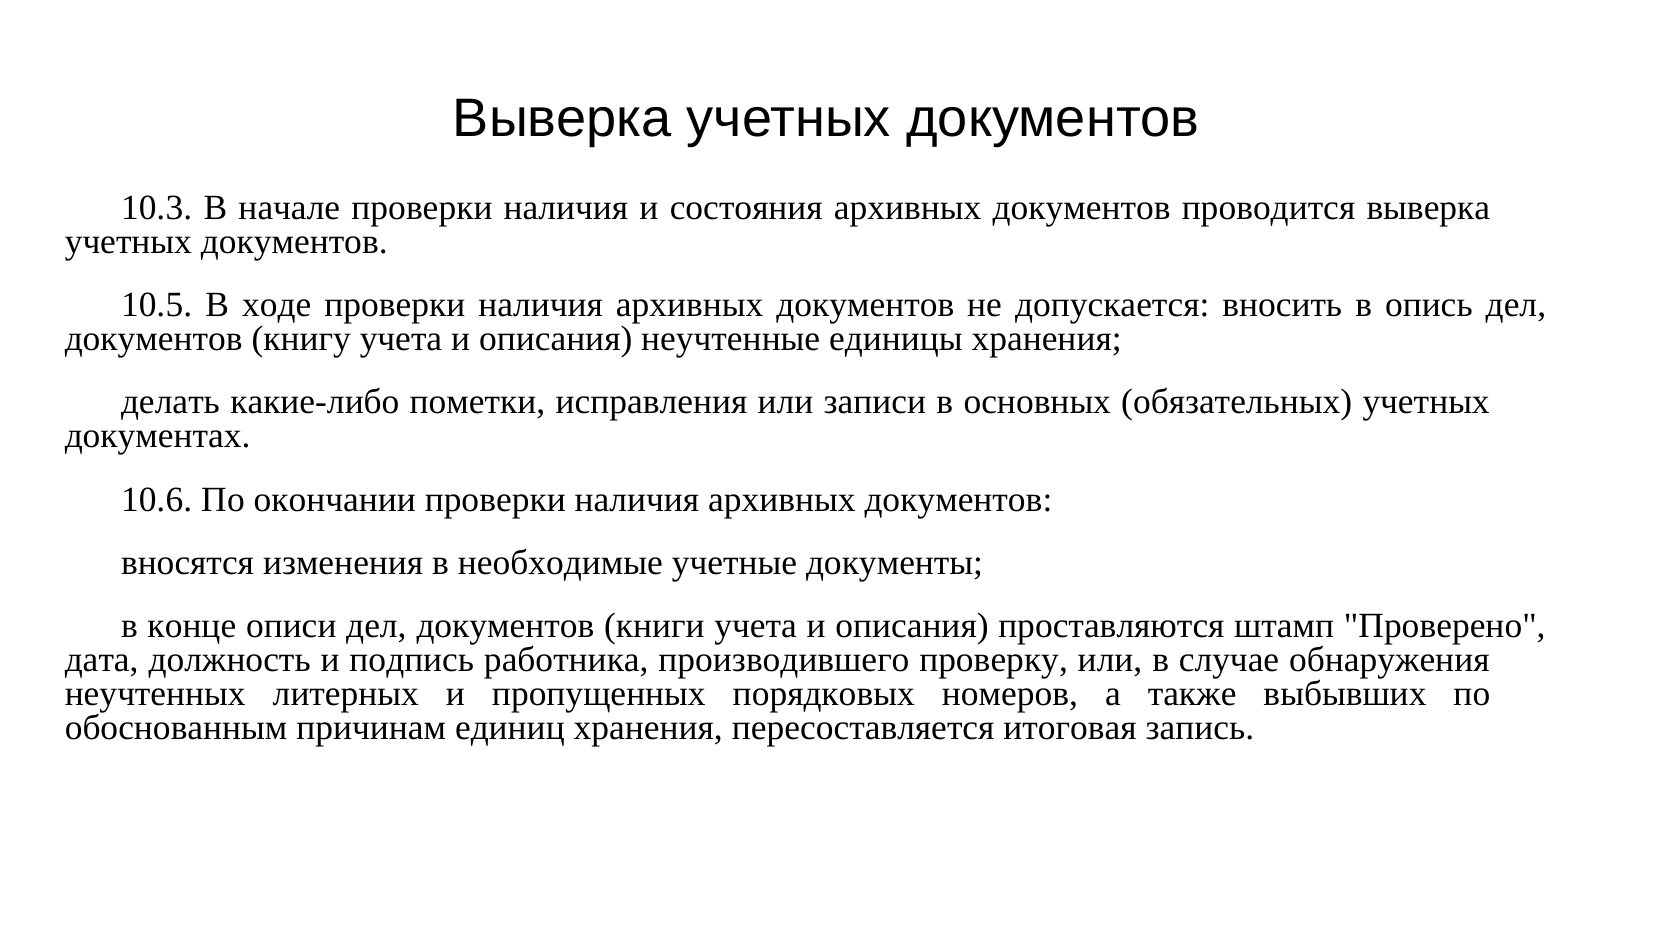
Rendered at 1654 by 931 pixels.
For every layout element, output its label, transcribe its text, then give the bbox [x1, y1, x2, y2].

list 10.3. В начале проверки наличия и состояния архивных документов проводится выверка учетных документов. 10.5. В ходе проверки наличия архивных документов не допускается: вносить в опись дел, документов (книгу учета и описания) неучтенные единицы хранения; делать какие-либо пометки, исправления или записи в основных (обязательных) учетных документах. 10.6. По окончании проверки наличия архивных документов: вносятся изменения в необходимые учетные документы; в конце описи дел, документов (книги учета и описания) проставляются штамп "Проверено", дата, должность и подпись работника, производившего проверку, или, в случае обнаружения неучтенных литерных и пропущенных порядковых номеров, а также выбывших по обоснованным причинам единиц хранения, пересоставляется итоговая запись. [64, 192, 1548, 832]
title Выверка учетных документов [82, 37, 1571, 193]
